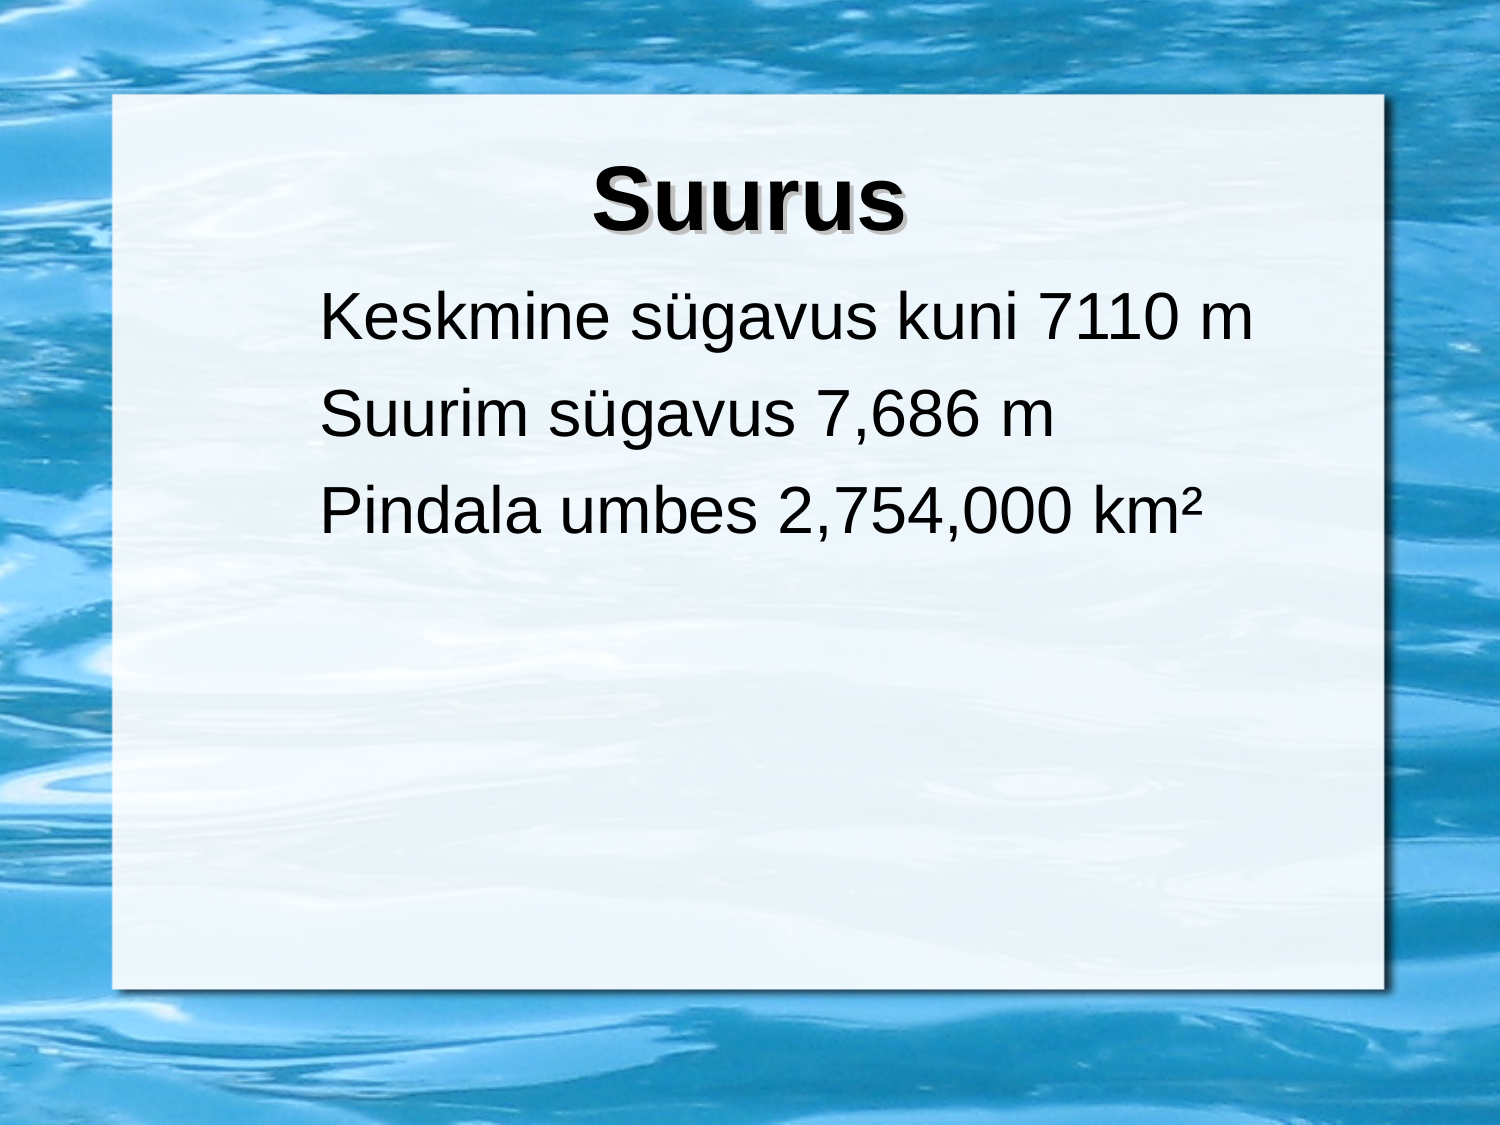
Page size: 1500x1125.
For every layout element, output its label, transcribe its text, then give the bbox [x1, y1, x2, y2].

title Suurus [75, 21, 1425, 257]
picture [0, 0, 1500, 1125]
list Keskmine sügavus kuni 7110 m Suurim sügavus 7,686 m Pindala umbes 2,754,000 km² [118, 265, 1359, 1024]
